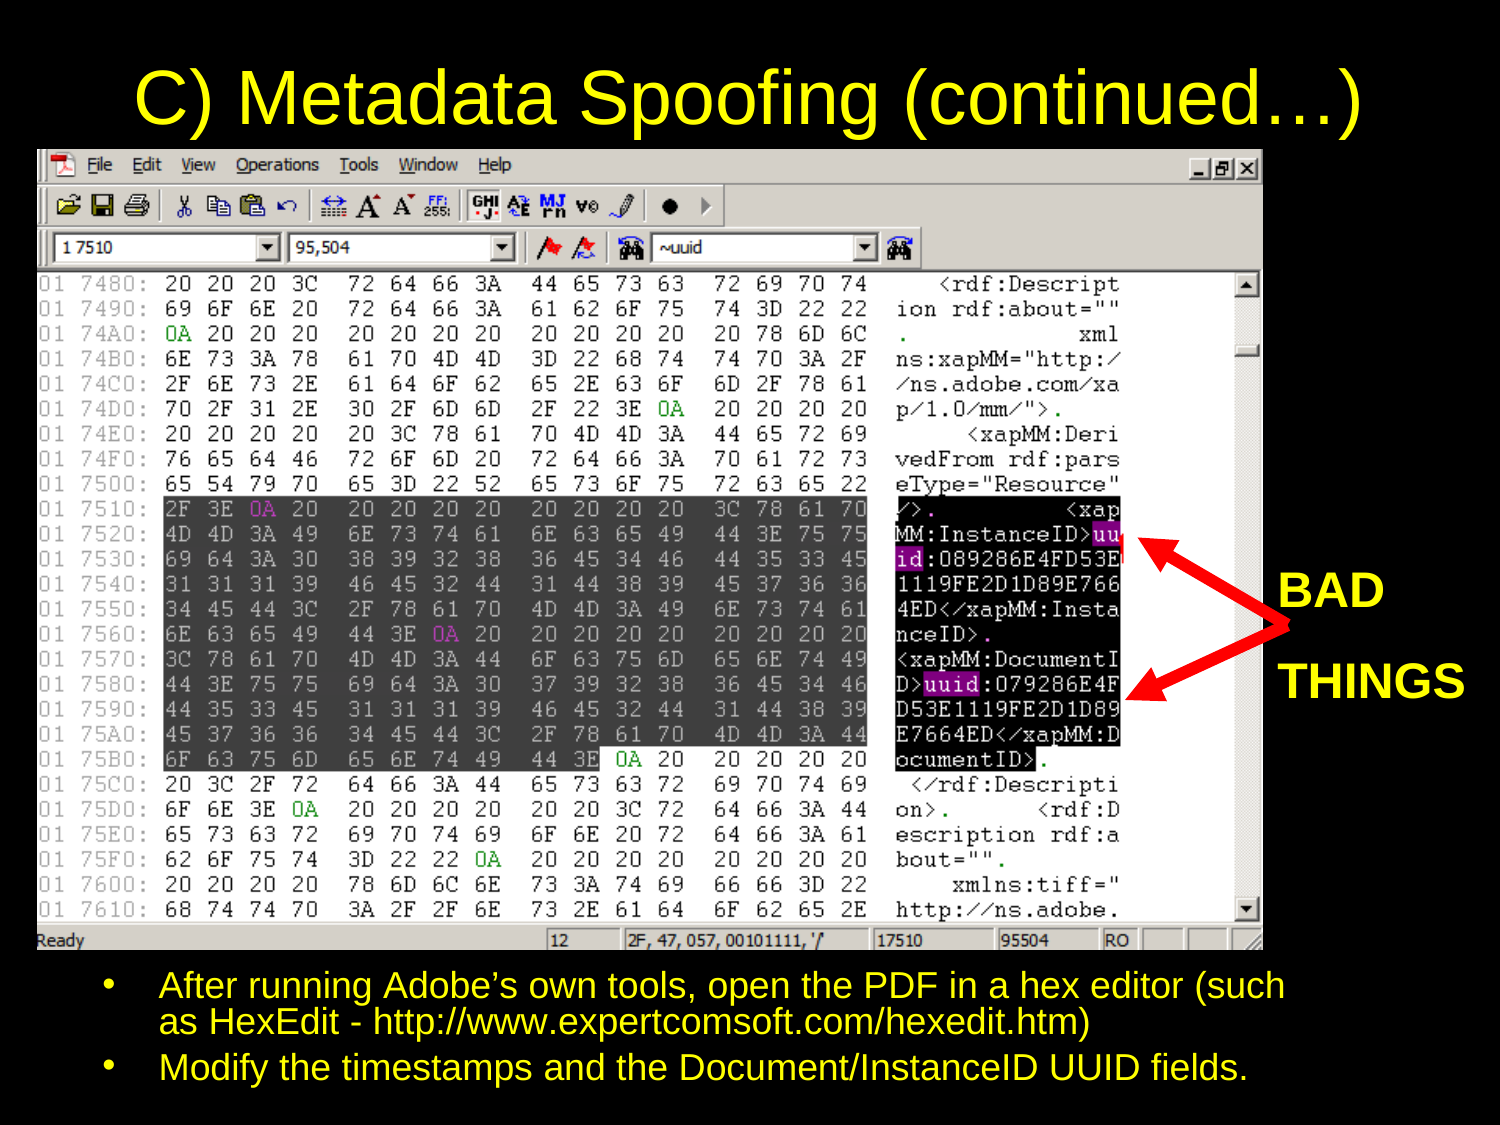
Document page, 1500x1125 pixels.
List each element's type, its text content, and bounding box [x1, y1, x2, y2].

picture [37, 149, 1263, 951]
list After running Adobe’s own tools, open the PDF in a hex editor (such as HexEdit - http://www.expertcomsoft.com/hexedit.htm) Modify the timestamps and the Document/InstanceID UUID fields. [87, 962, 1338, 1125]
text_box BAD THINGS [1262, 549, 1500, 717]
title C) Metadata Spoofing (continued…) [75, 0, 1426, 188]
